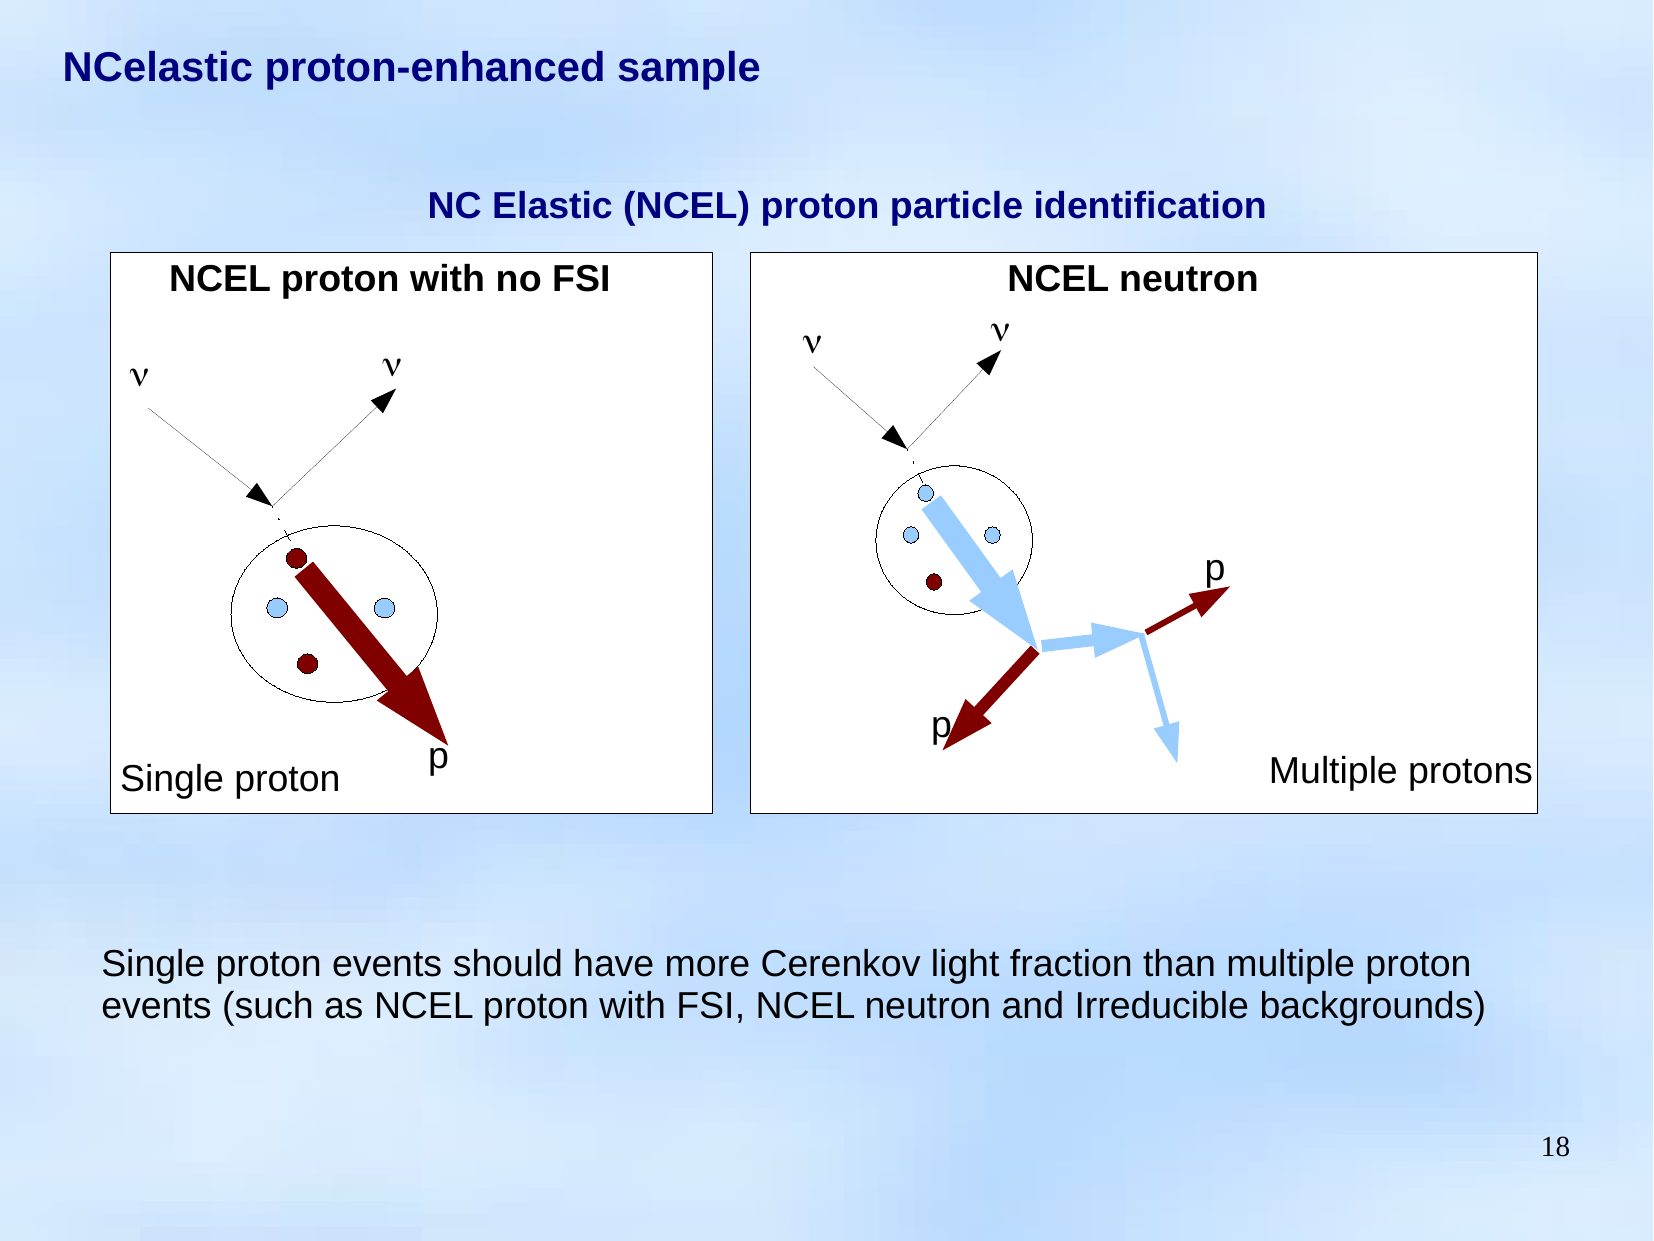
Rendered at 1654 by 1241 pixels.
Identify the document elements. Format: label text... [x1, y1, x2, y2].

text_box NC Elastic (NCEL) proton particle identification [412, 177, 1576, 236]
text_box NCelastic proton-enhanced sample [47, 36, 1363, 99]
text_box n [788, 320, 908, 381]
picture [0, 0, 1654, 1241]
text_box NCEL neutron [992, 250, 1556, 309]
text_box n [368, 343, 526, 405]
text_box NCEL proton with no FSI [154, 249, 717, 309]
text_box p [1189, 538, 1238, 596]
text_box n [115, 352, 273, 414]
text_box n [976, 308, 1096, 370]
text_box Single proton events should have more Cerenkov light fraction than multiple proton events (such as NCEL proton with FSI, NCEL neutron and Irreducible backgrounds) [86, 935, 1512, 1035]
text_box p [916, 696, 965, 754]
text_box [750, 252, 1538, 814]
text_box Single proton [105, 750, 356, 808]
text_box Multiple protons [1254, 742, 1563, 800]
text_box [110, 252, 713, 814]
text_box p [413, 727, 477, 785]
